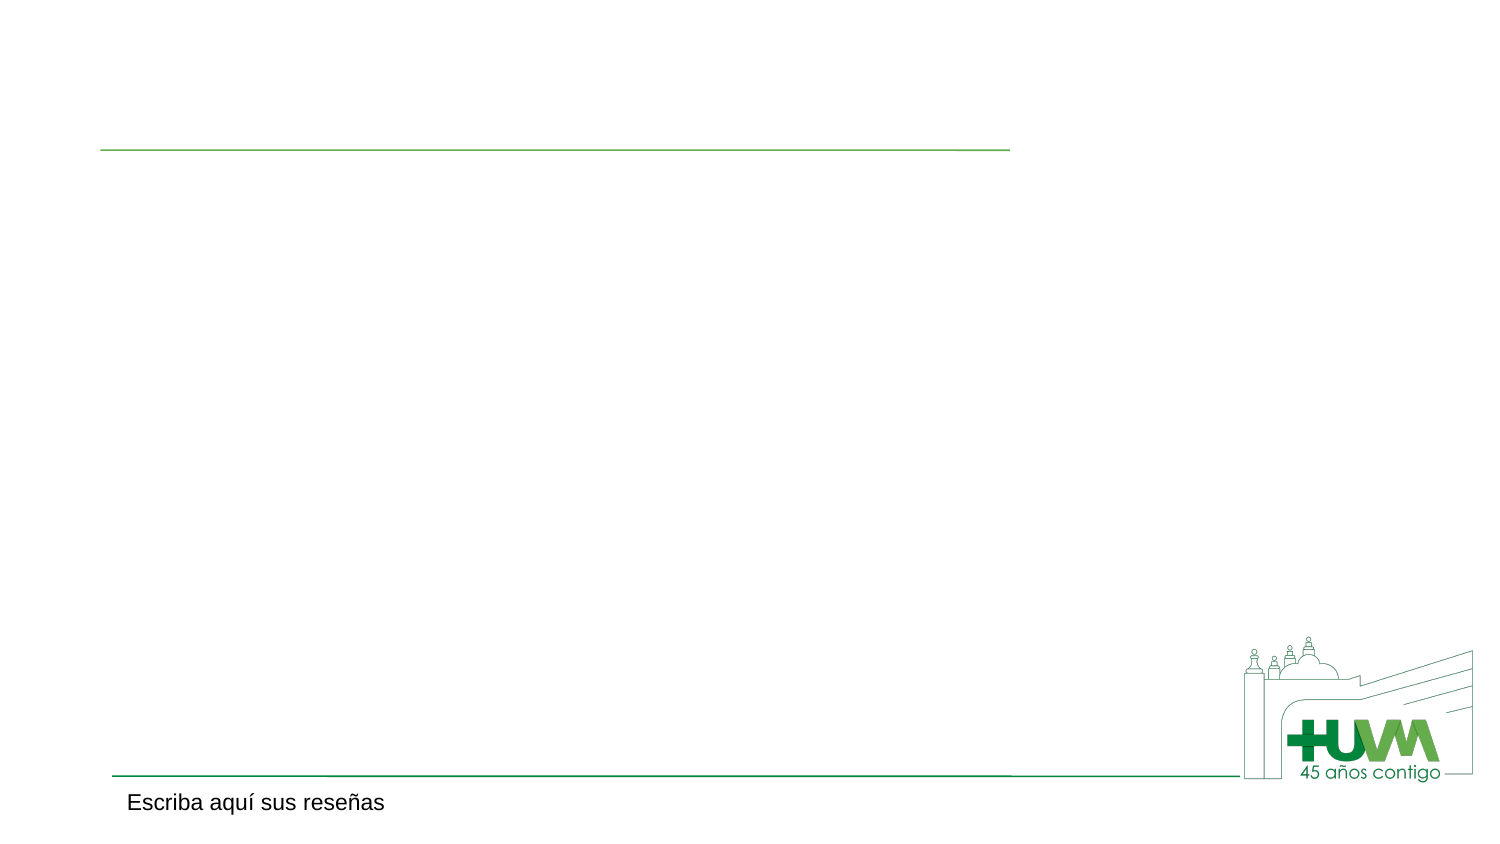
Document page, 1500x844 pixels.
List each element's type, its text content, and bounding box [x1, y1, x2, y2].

text_box Escriba aquí sus reseñas [112, 780, 880, 823]
picture [1211, 614, 1500, 807]
